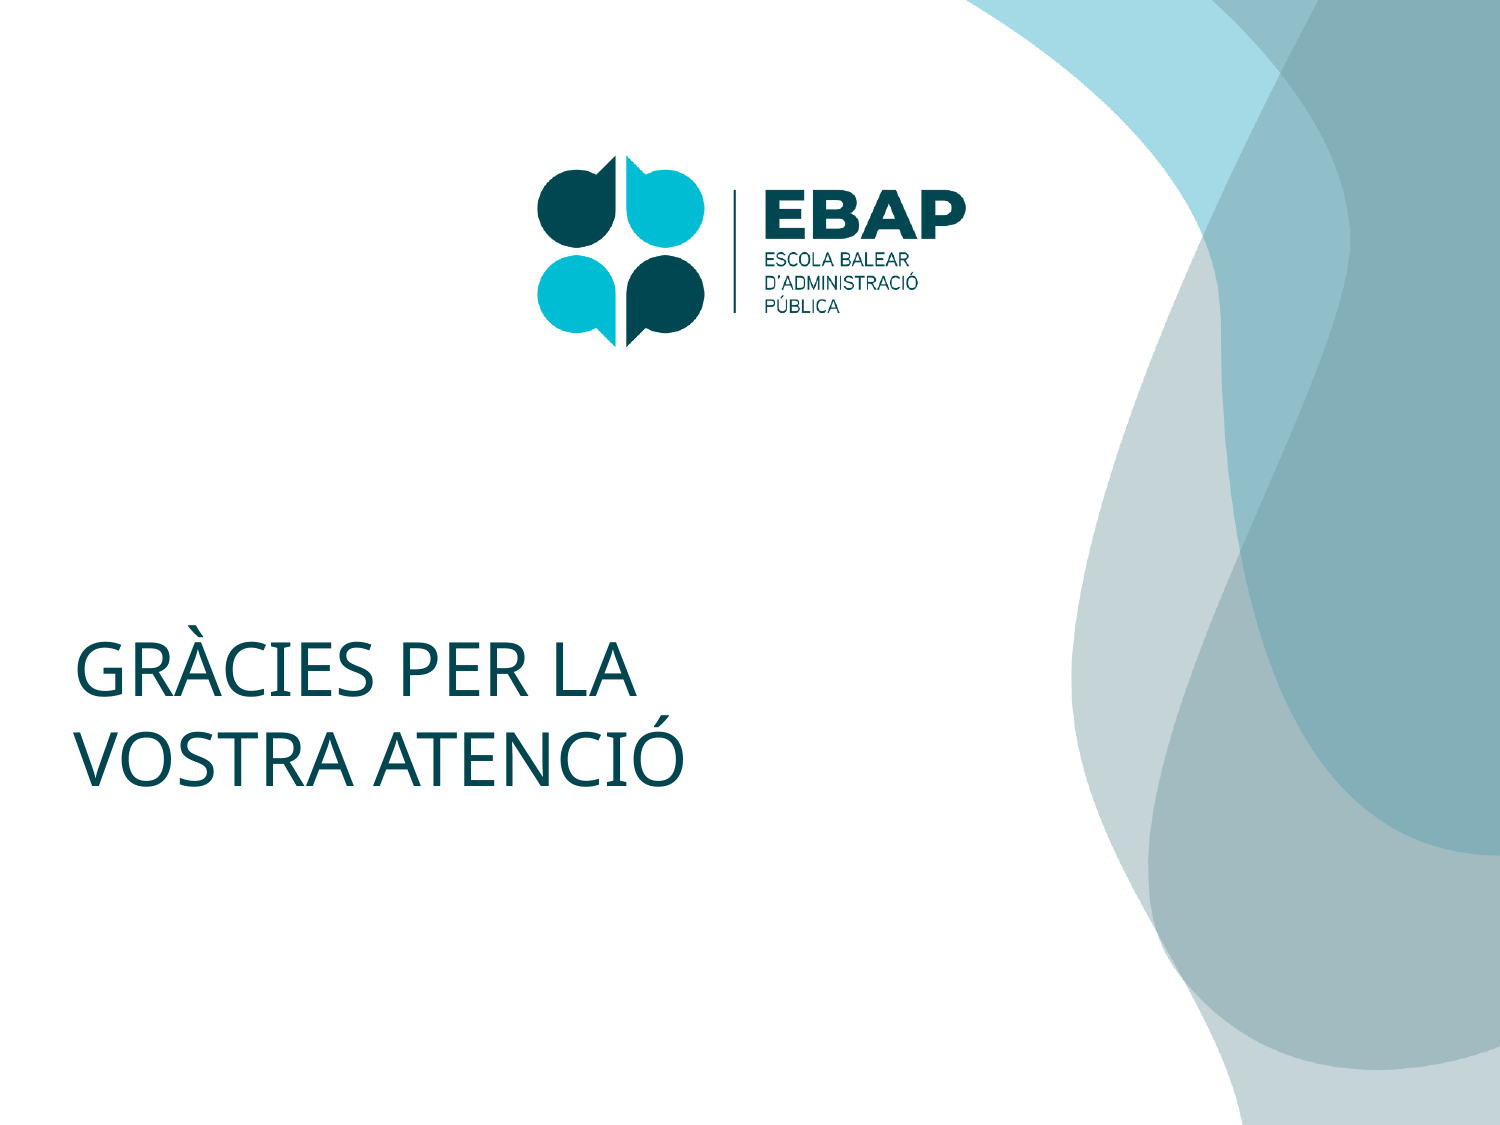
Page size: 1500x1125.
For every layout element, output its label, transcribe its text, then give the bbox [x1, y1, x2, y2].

text_box GRÀCIES PER LA VOSTRA ATENCIÓ [59, 614, 910, 809]
picture [1, 0, 1500, 1125]
